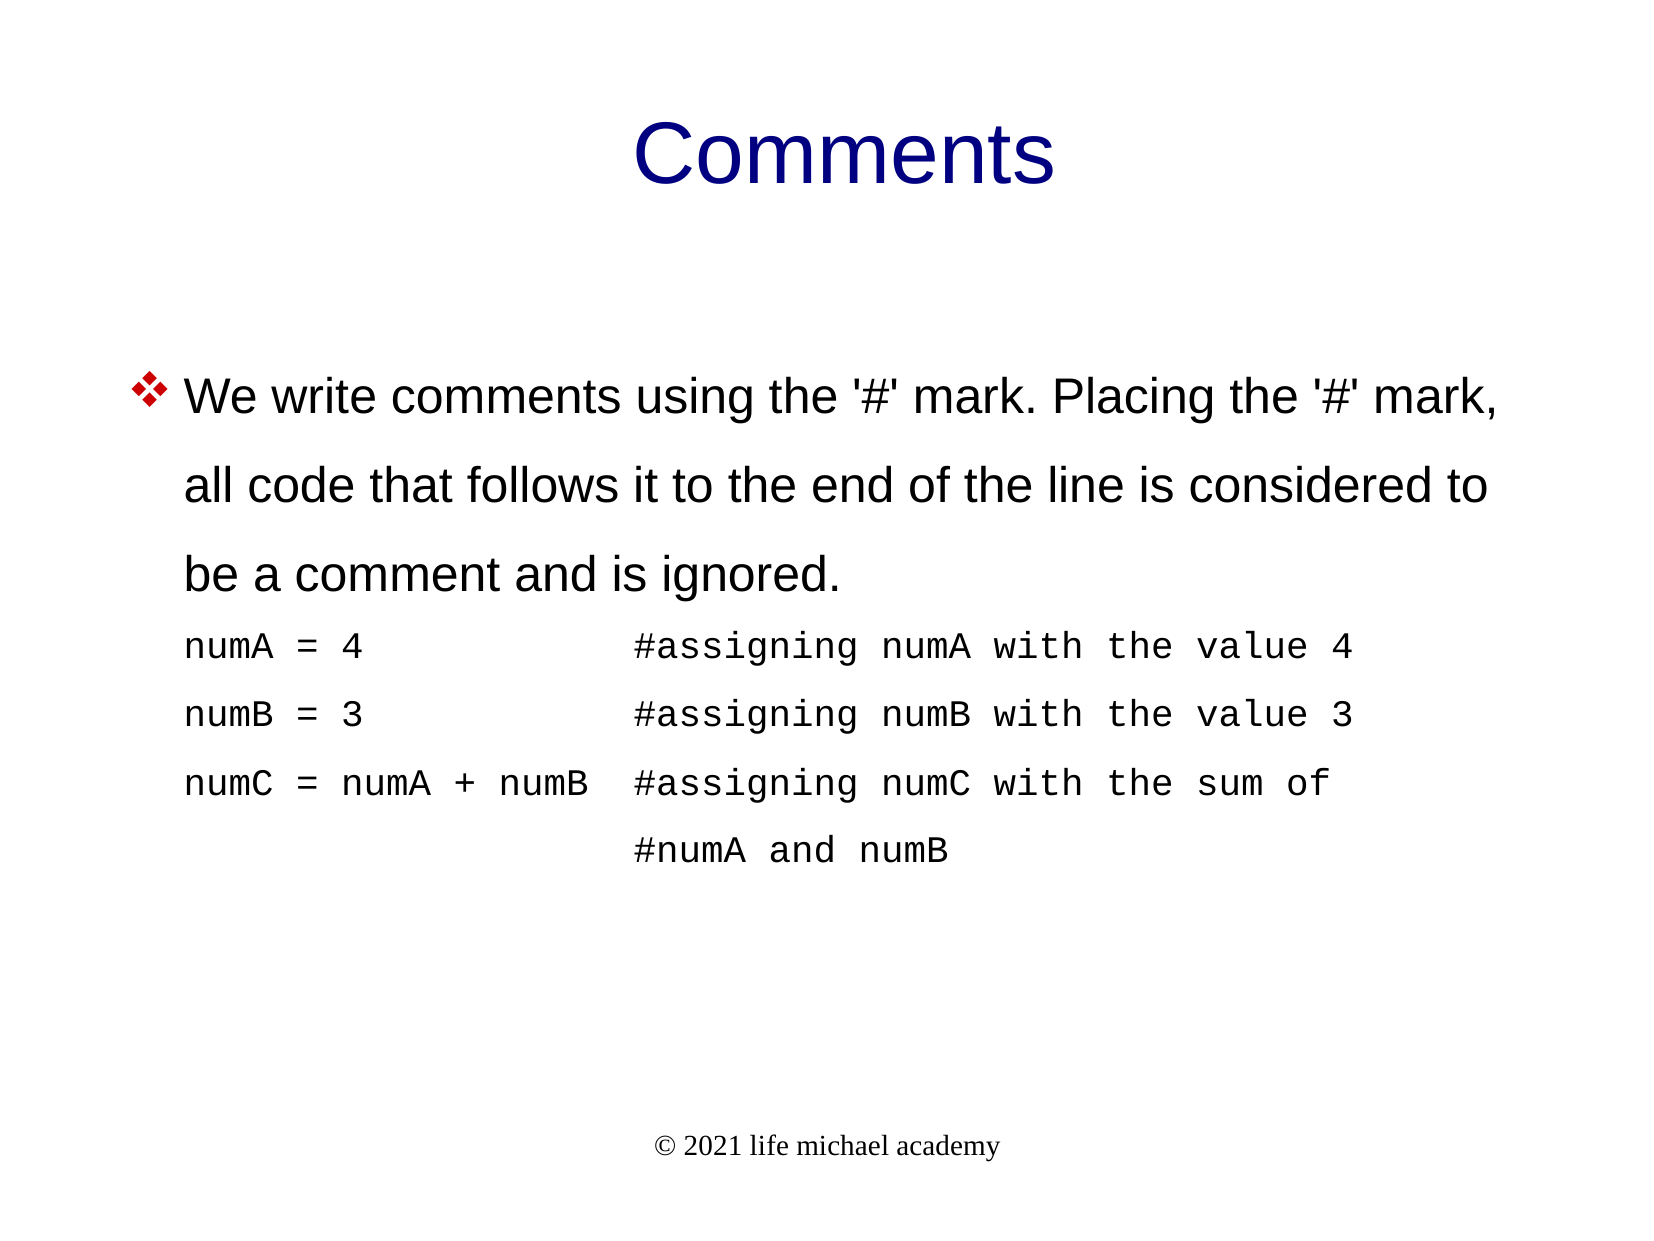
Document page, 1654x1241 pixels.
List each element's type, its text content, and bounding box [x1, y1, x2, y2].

list We write comments using the '#' mark. Placing the '#' mark, all code that follows it to the end of the line is considered to be a comment and is ignored. numA = 4 #assigning numA with the value 4 numB = 3 #assigning numB with the value 3 numC = numA + numB #assigning numC with the sum of #numA and numB [112, 326, 1538, 849]
title Comments [82, 49, 1571, 257]
